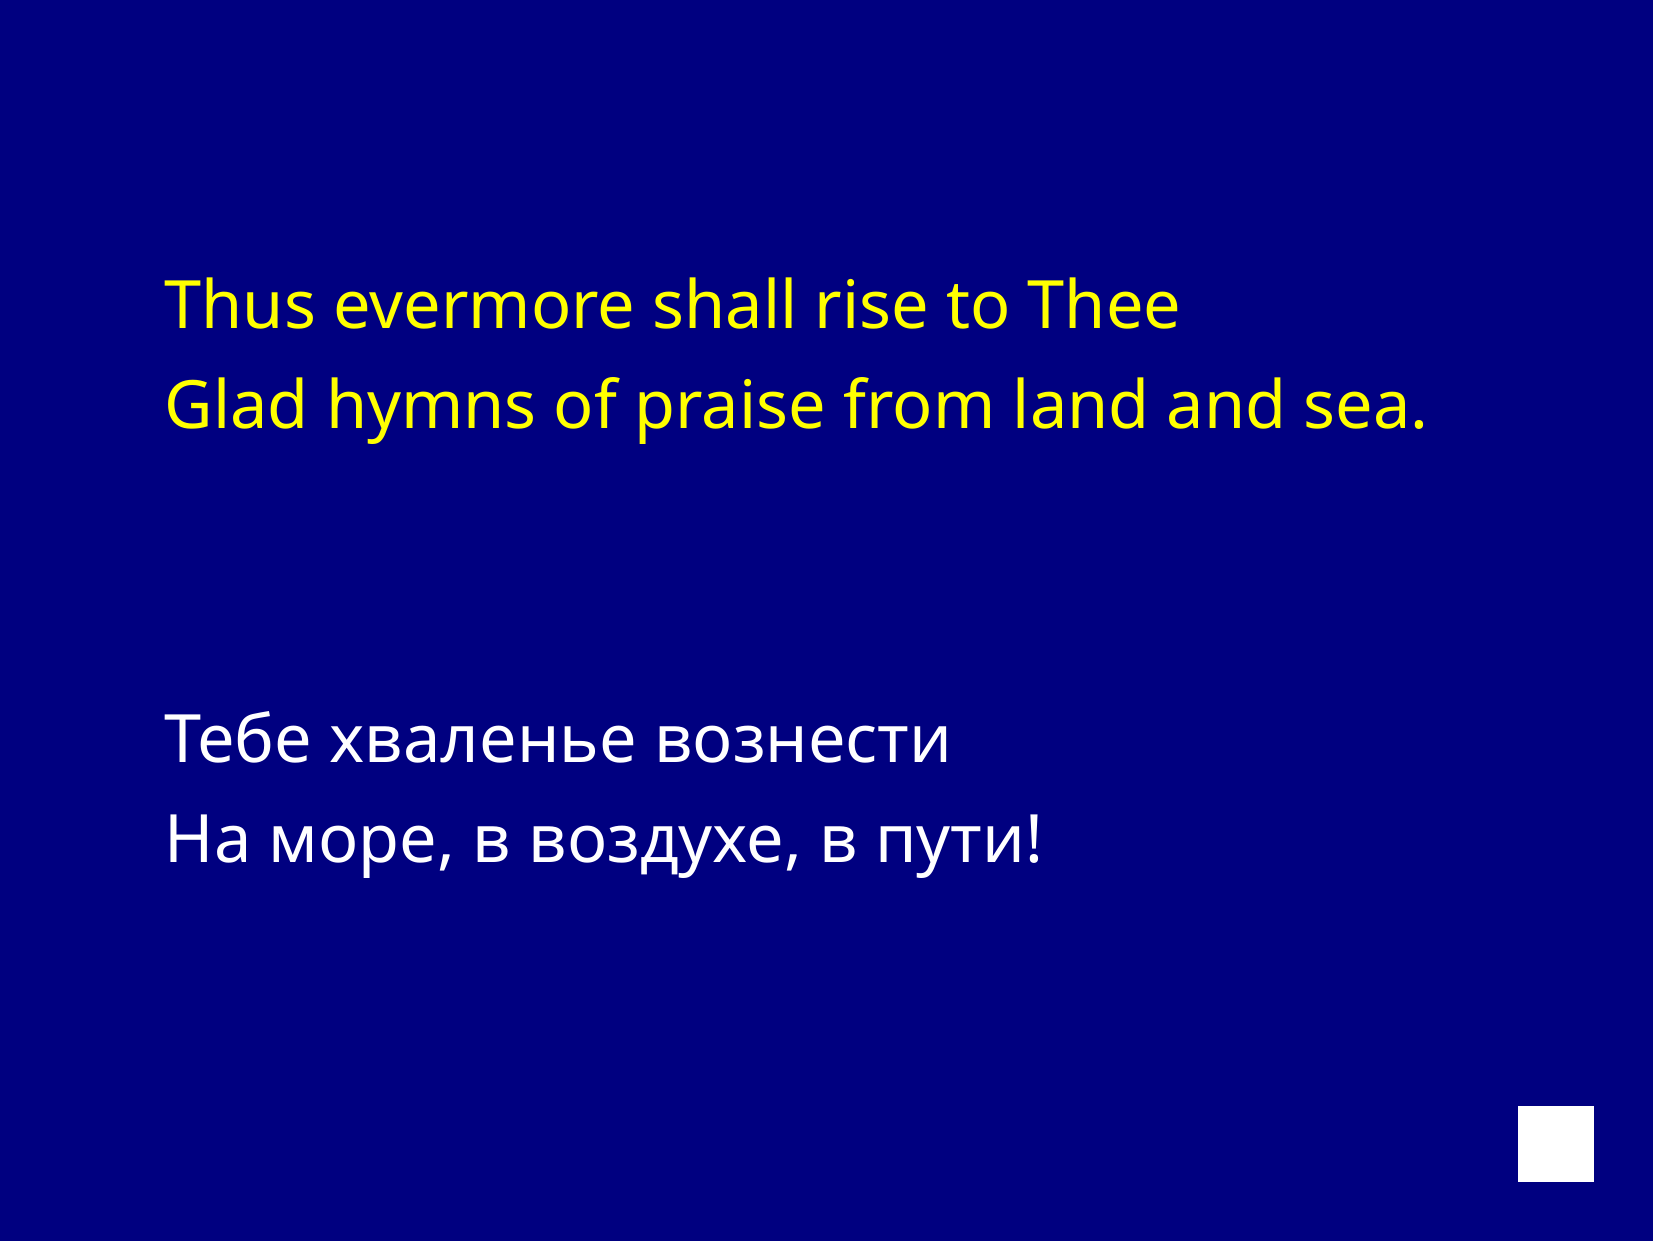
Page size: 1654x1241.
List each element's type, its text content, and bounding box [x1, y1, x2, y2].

text_box [1518, 1106, 1594, 1182]
text_box Thus evermore shall rise to Thee Glad hymns of praise from land and sea. [37, 150, 1651, 638]
text_box Тебе хваленье вознести На море, в воздухе, в пути! [37, 675, 1576, 1163]
